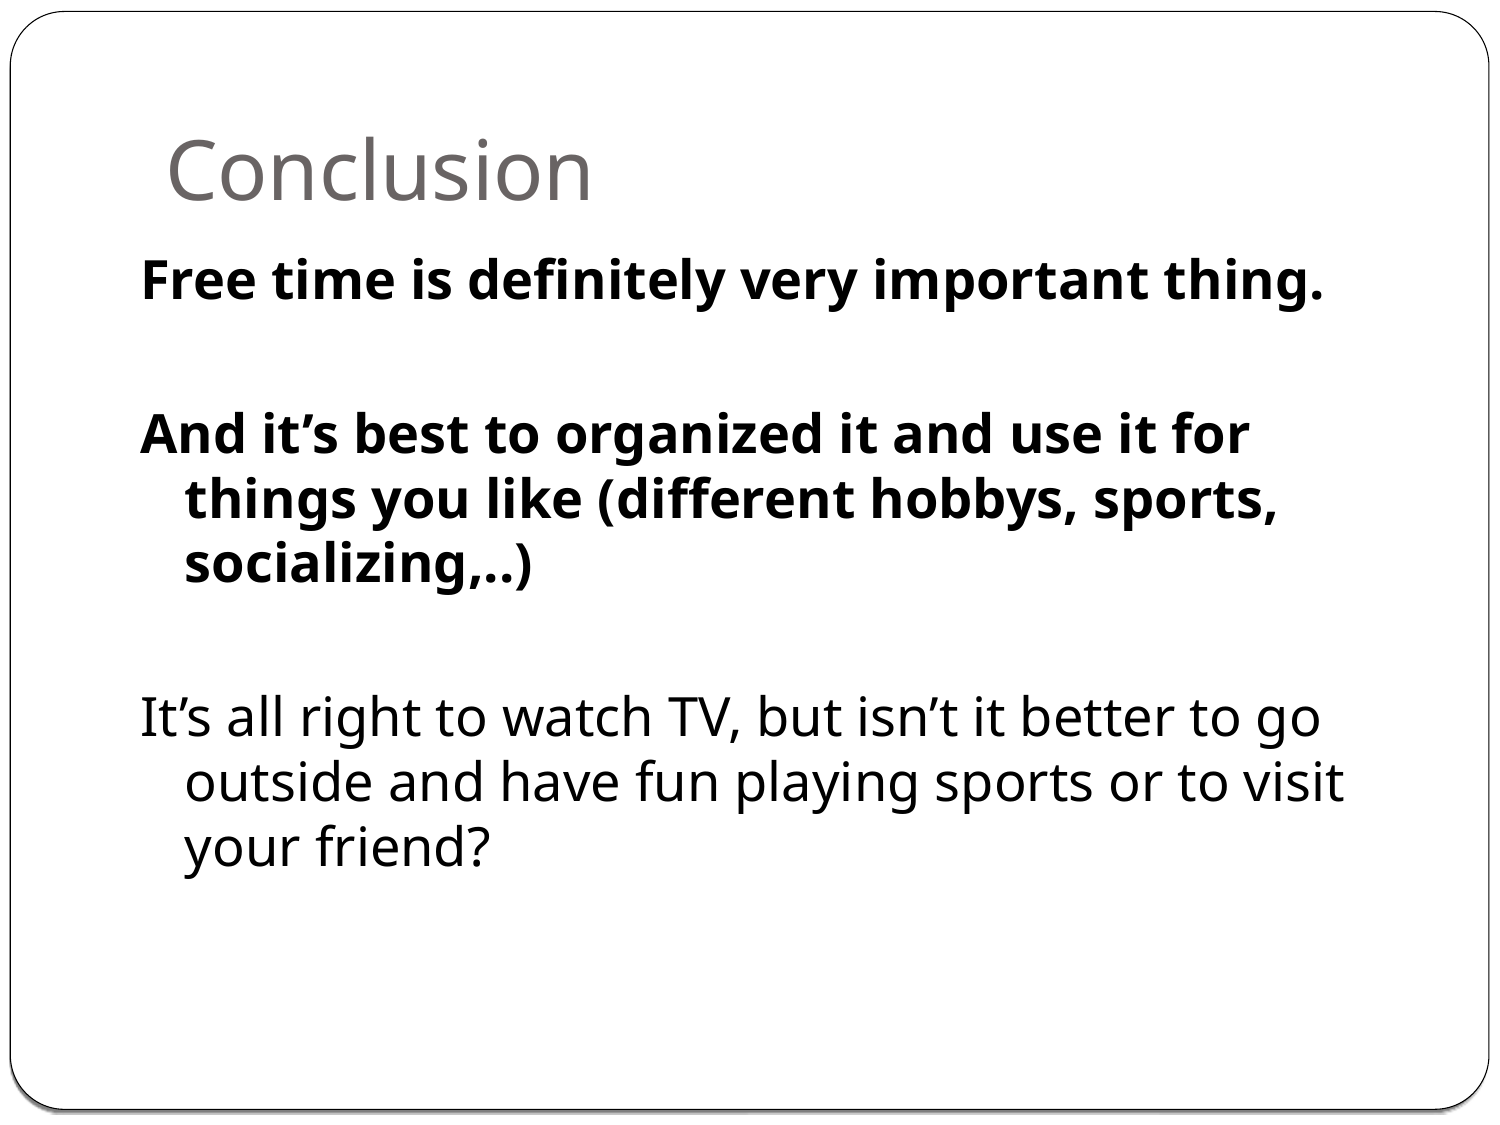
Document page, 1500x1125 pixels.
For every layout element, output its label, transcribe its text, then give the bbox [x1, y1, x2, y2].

title Conclusion [150, 45, 1425, 233]
list Free time is definitely very important thing. And it’s best to organized it and use it for things you like (different hobbys, sports, socializing,..) It’s all right to watch TV, but isn’t it better to go outside and have fun playing sports or to visit your friend? [125, 237, 1450, 988]
